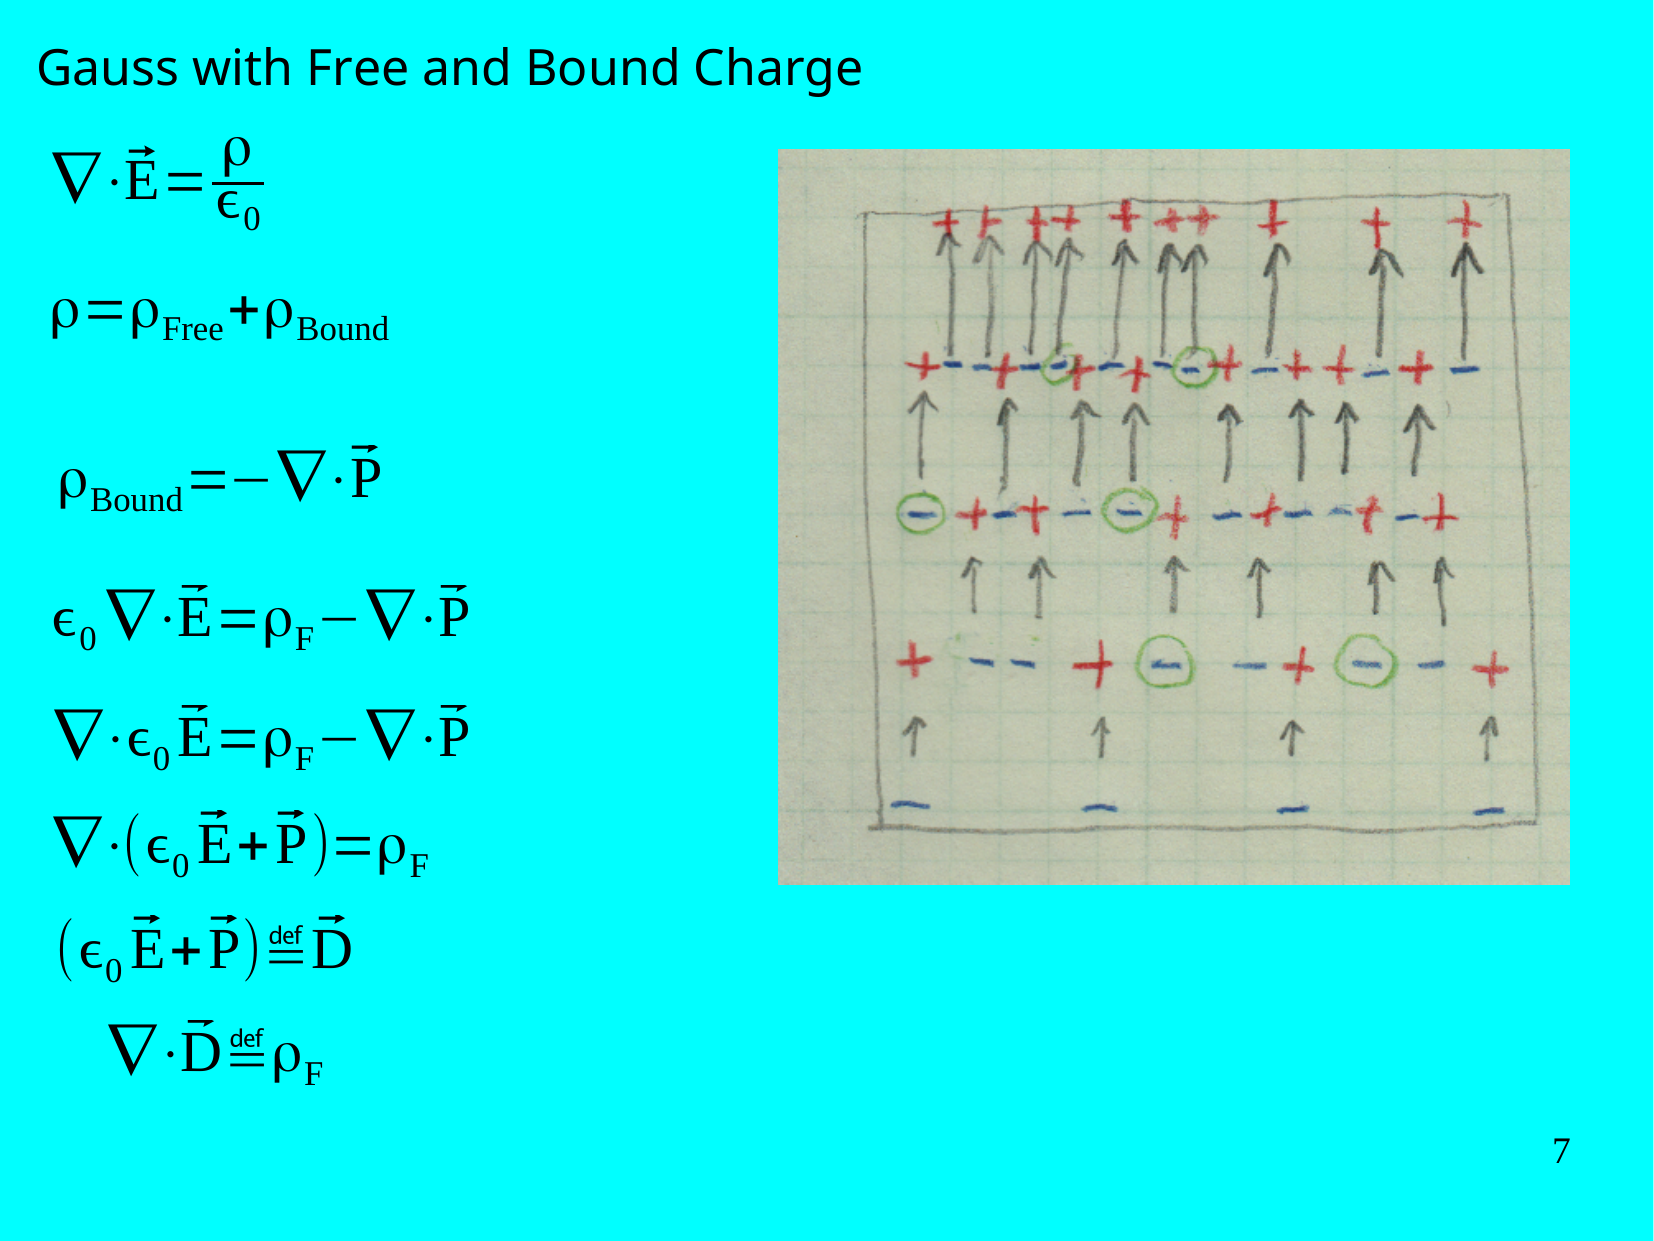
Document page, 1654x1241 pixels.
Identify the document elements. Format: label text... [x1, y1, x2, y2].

picture [0, 0, 1654, 1241]
chart [45, 585, 478, 658]
chart [50, 445, 390, 519]
chart [48, 915, 361, 991]
chart [45, 705, 478, 778]
chart [43, 810, 436, 885]
chart [43, 133, 273, 239]
chart [99, 1020, 331, 1093]
chart [43, 293, 397, 349]
text_box Gauss with Free and Bound Charge [21, 25, 1606, 260]
